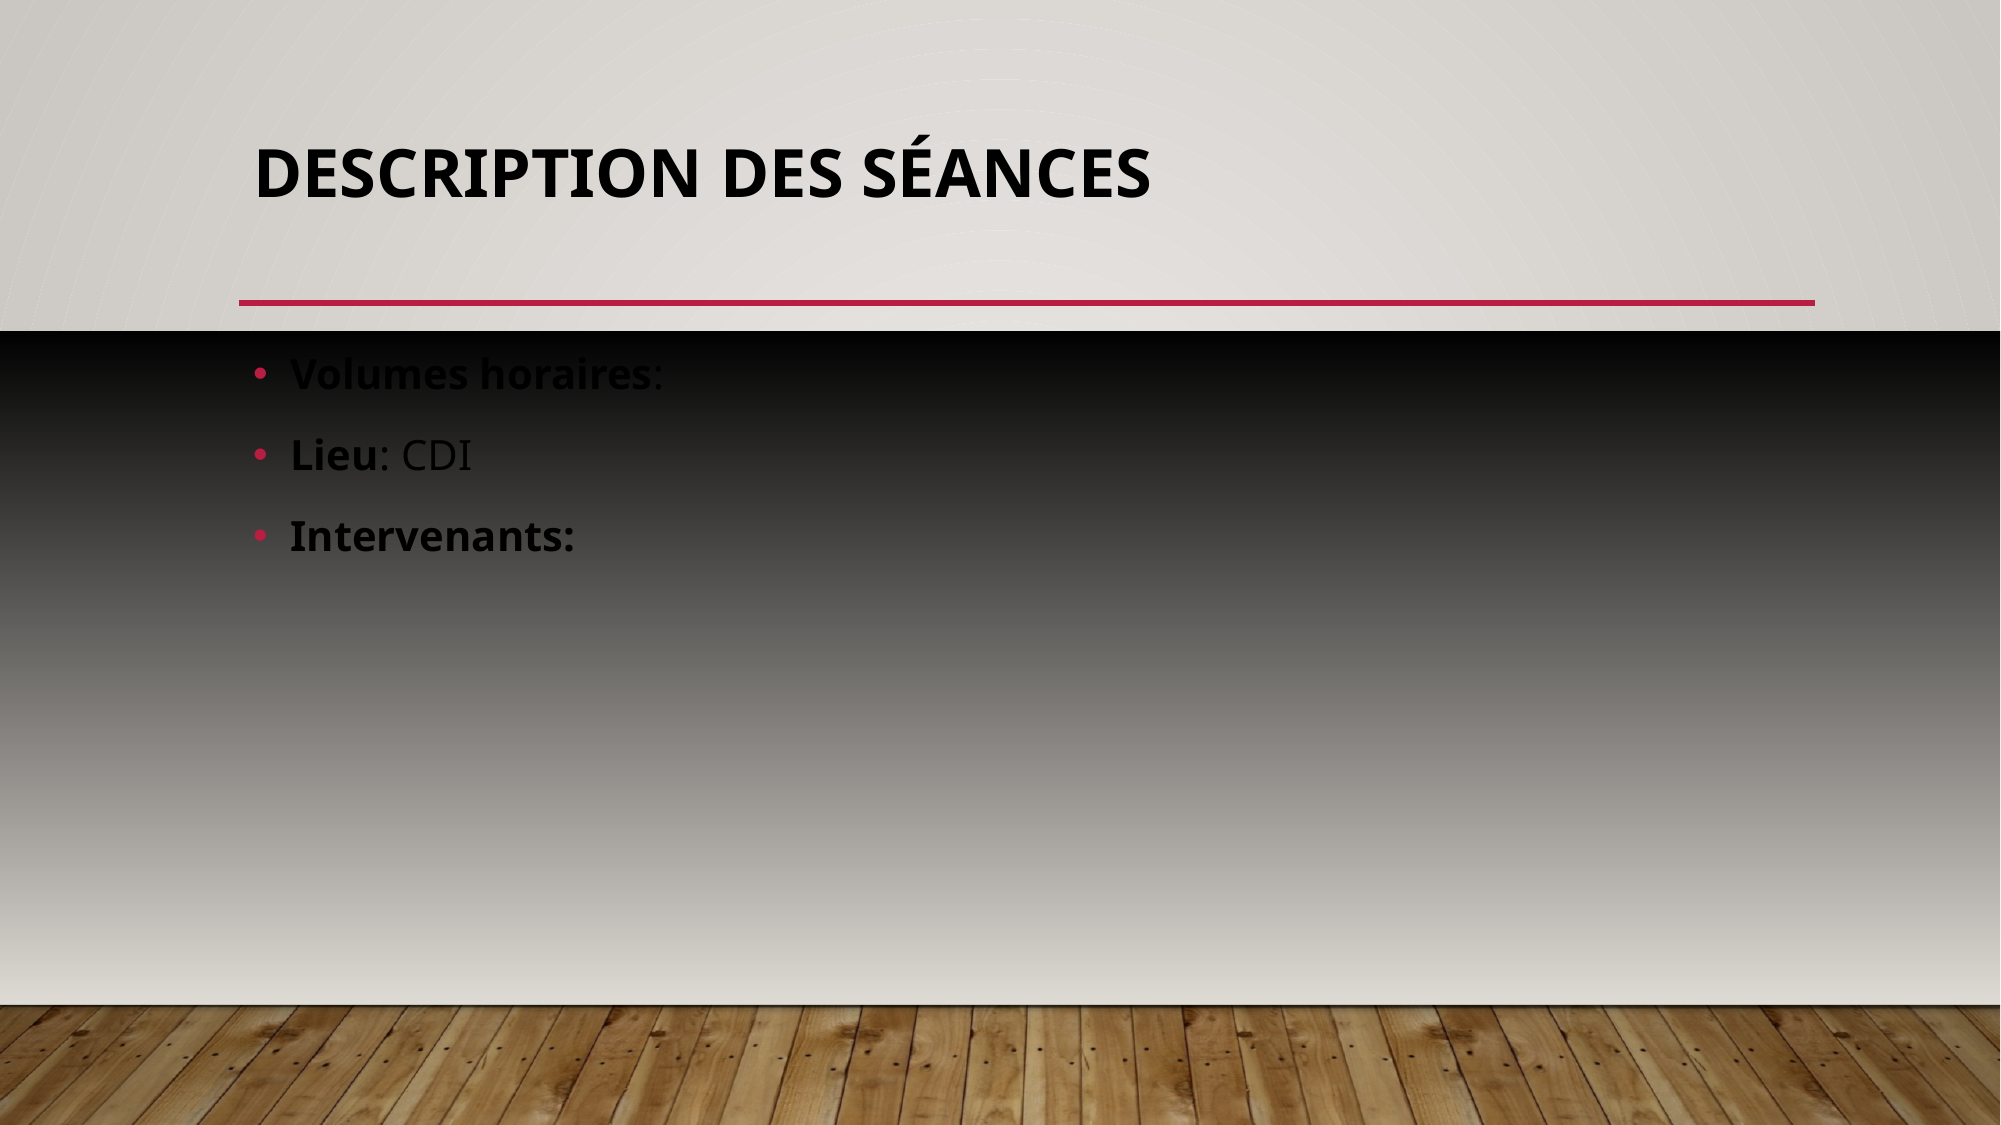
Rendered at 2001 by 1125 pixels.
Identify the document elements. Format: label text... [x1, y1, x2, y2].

title Description des séances [238, 131, 1814, 305]
list Volumes horaires: Lieu: CDI Intervenants: [238, 330, 1814, 897]
